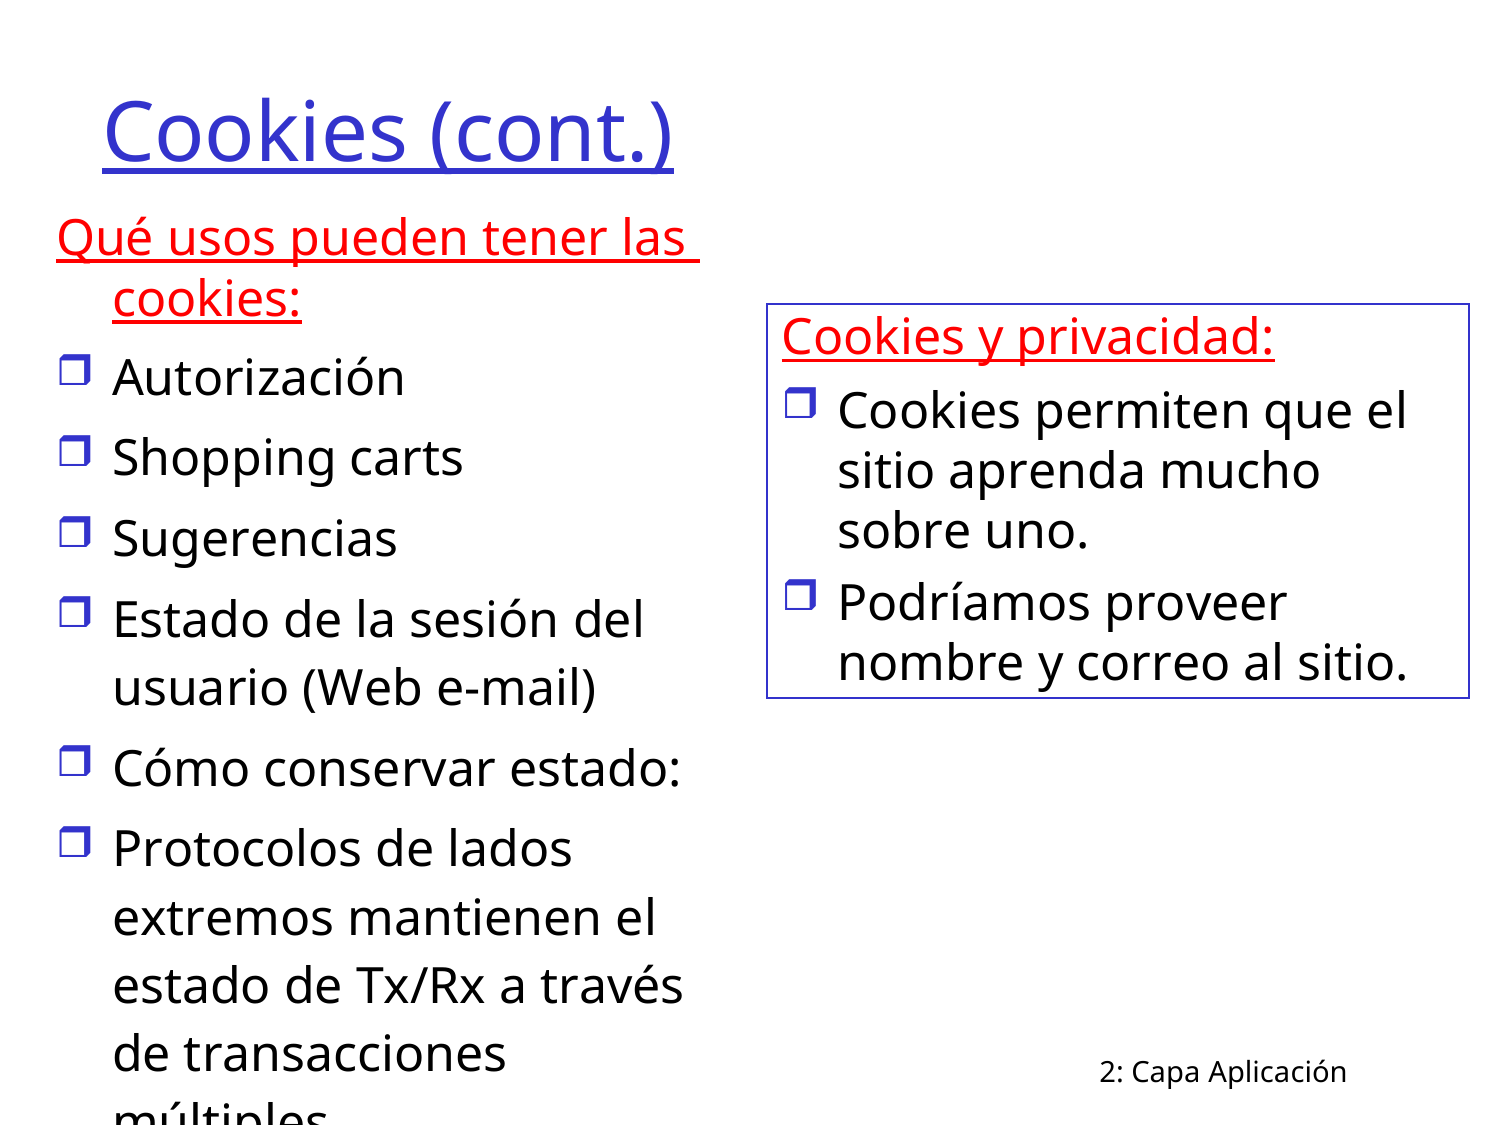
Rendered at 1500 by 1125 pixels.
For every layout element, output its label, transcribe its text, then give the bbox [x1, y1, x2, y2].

title Cookies (cont.) [87, 37, 1363, 225]
text_box Cookies y privacidad: Cookies permiten que el sitio aprenda mucho sobre uno. Podríamos proveer nombre y correo al sitio. [766, 303, 1469, 699]
list Qué usos pueden tener las cookies: Autorización Shopping carts Sugerencias Estado de la sesión del usuario (Web e-mail) Cómo conservar estado: Protocolos de lados extremos mantienen el estado de Tx/Rx a través de transacciones múltiples Usando cookies mensajes HTTP llevan estado. [41, 198, 753, 1076]
